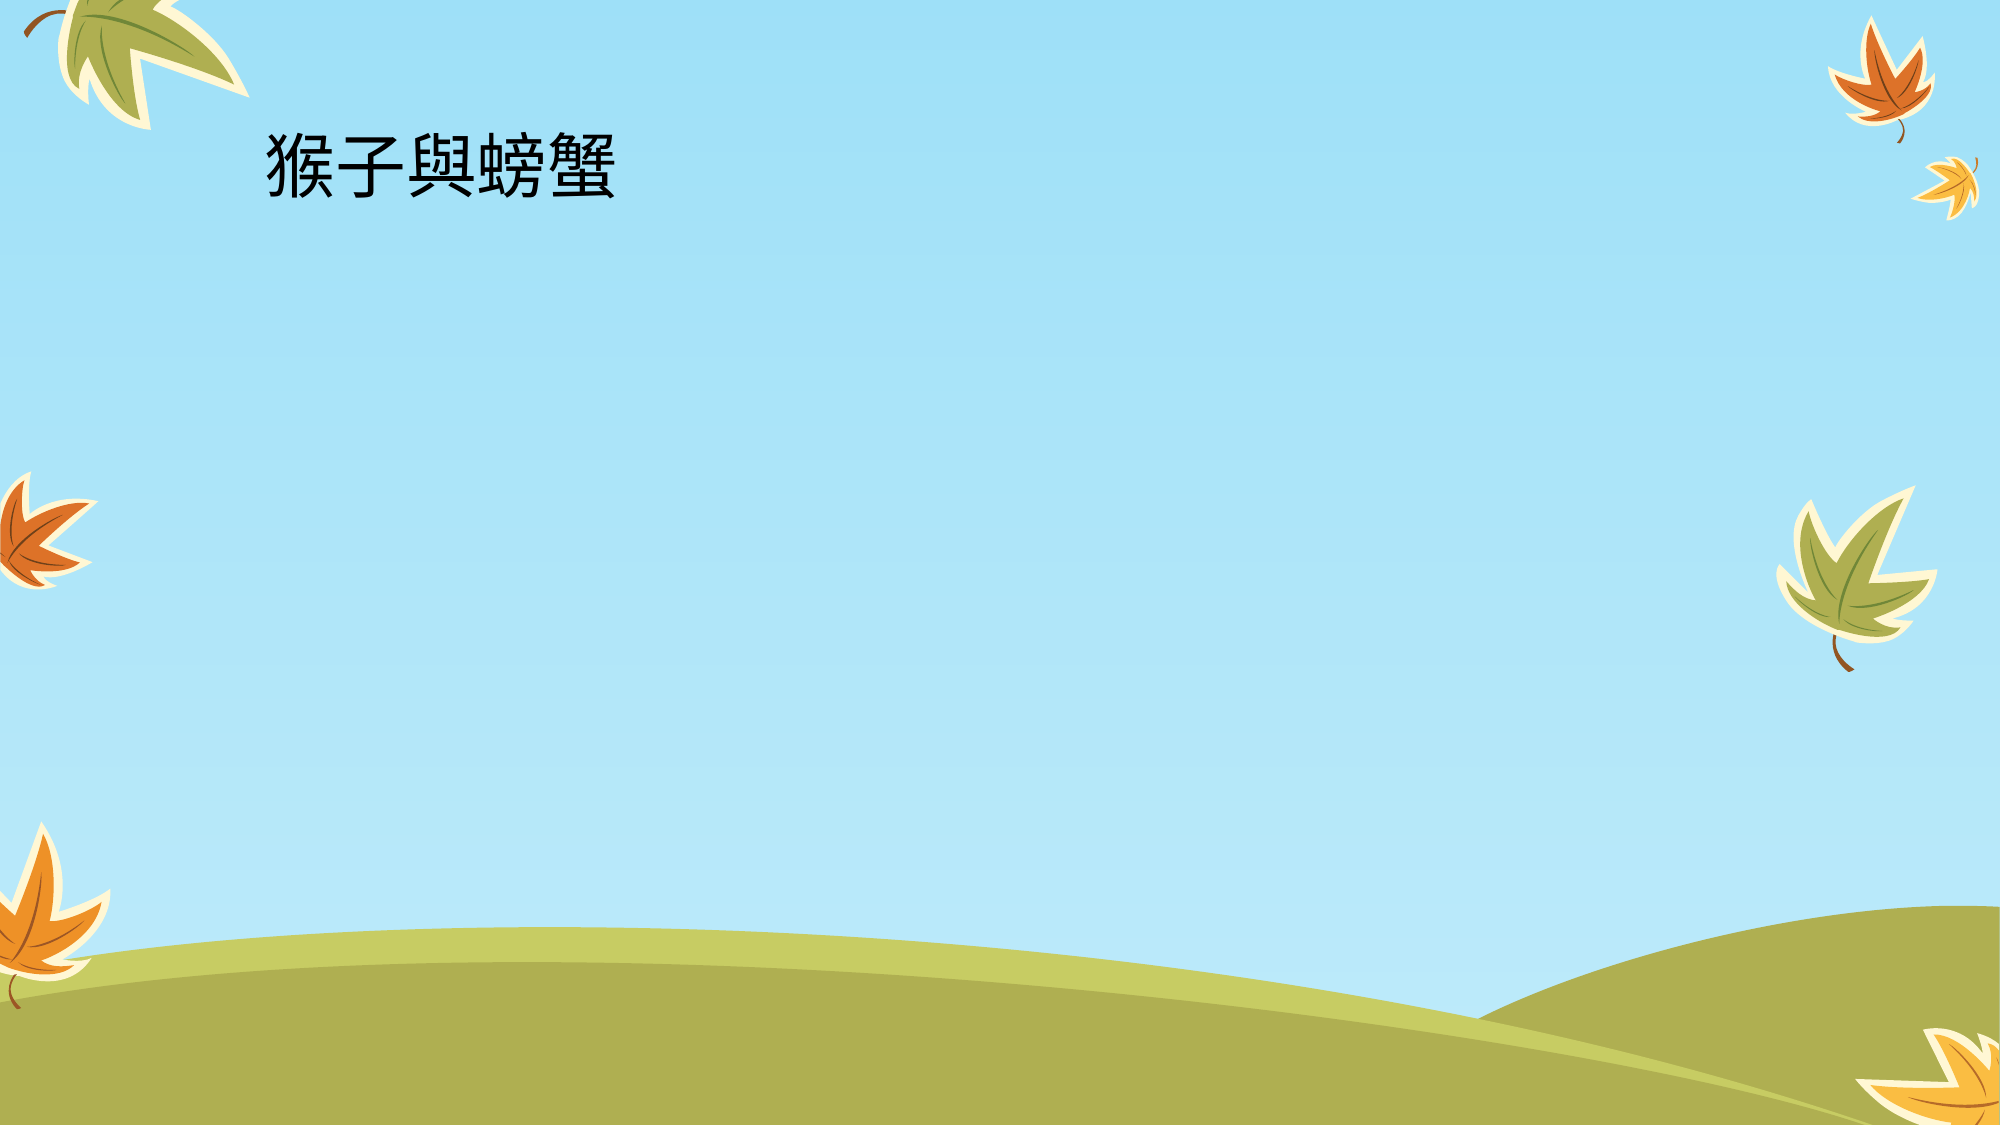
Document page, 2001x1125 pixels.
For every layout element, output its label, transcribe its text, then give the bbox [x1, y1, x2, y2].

title 猴子與螃蟹 [249, 12, 1749, 216]
